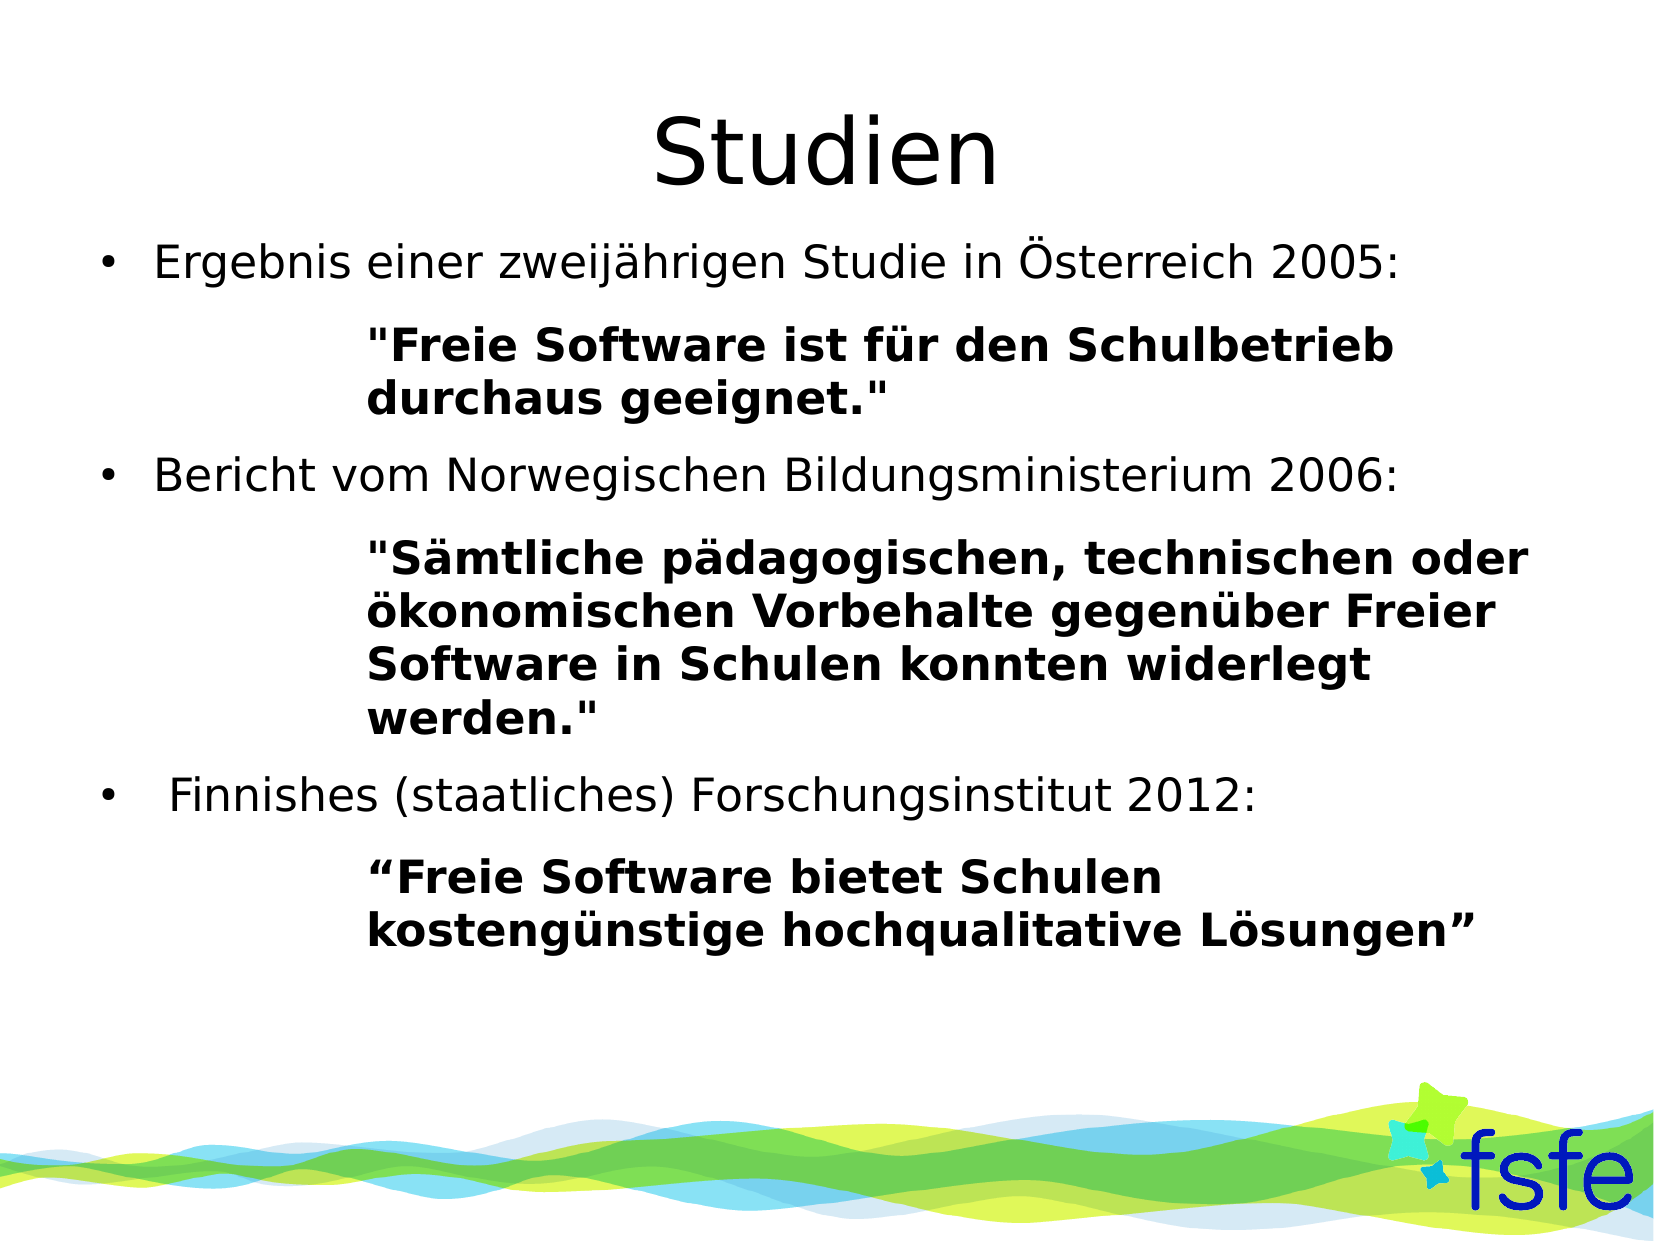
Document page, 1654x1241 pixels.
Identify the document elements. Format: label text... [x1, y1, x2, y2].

title Studien [82, 49, 1571, 236]
picture [0, 1081, 1654, 1241]
list Ergebnis einer zweijährigen Studie in Österreich 2005: "Freie Software ist für den Schulbetrieb durchaus geeignet." Bericht vom Norwegischen Bildungsministerium 2006: "Sämtliche pädagogischen, technischen oder ökonomischen Vorbehalte gegenüber Freier Software in Schulen konnten widerlegt werden." Finnishes (staatliches) Forschungsinstitut 2012: “Freie Software bietet Schulen kostengünstige hochqualitative Lösungen” [82, 236, 1571, 1123]
